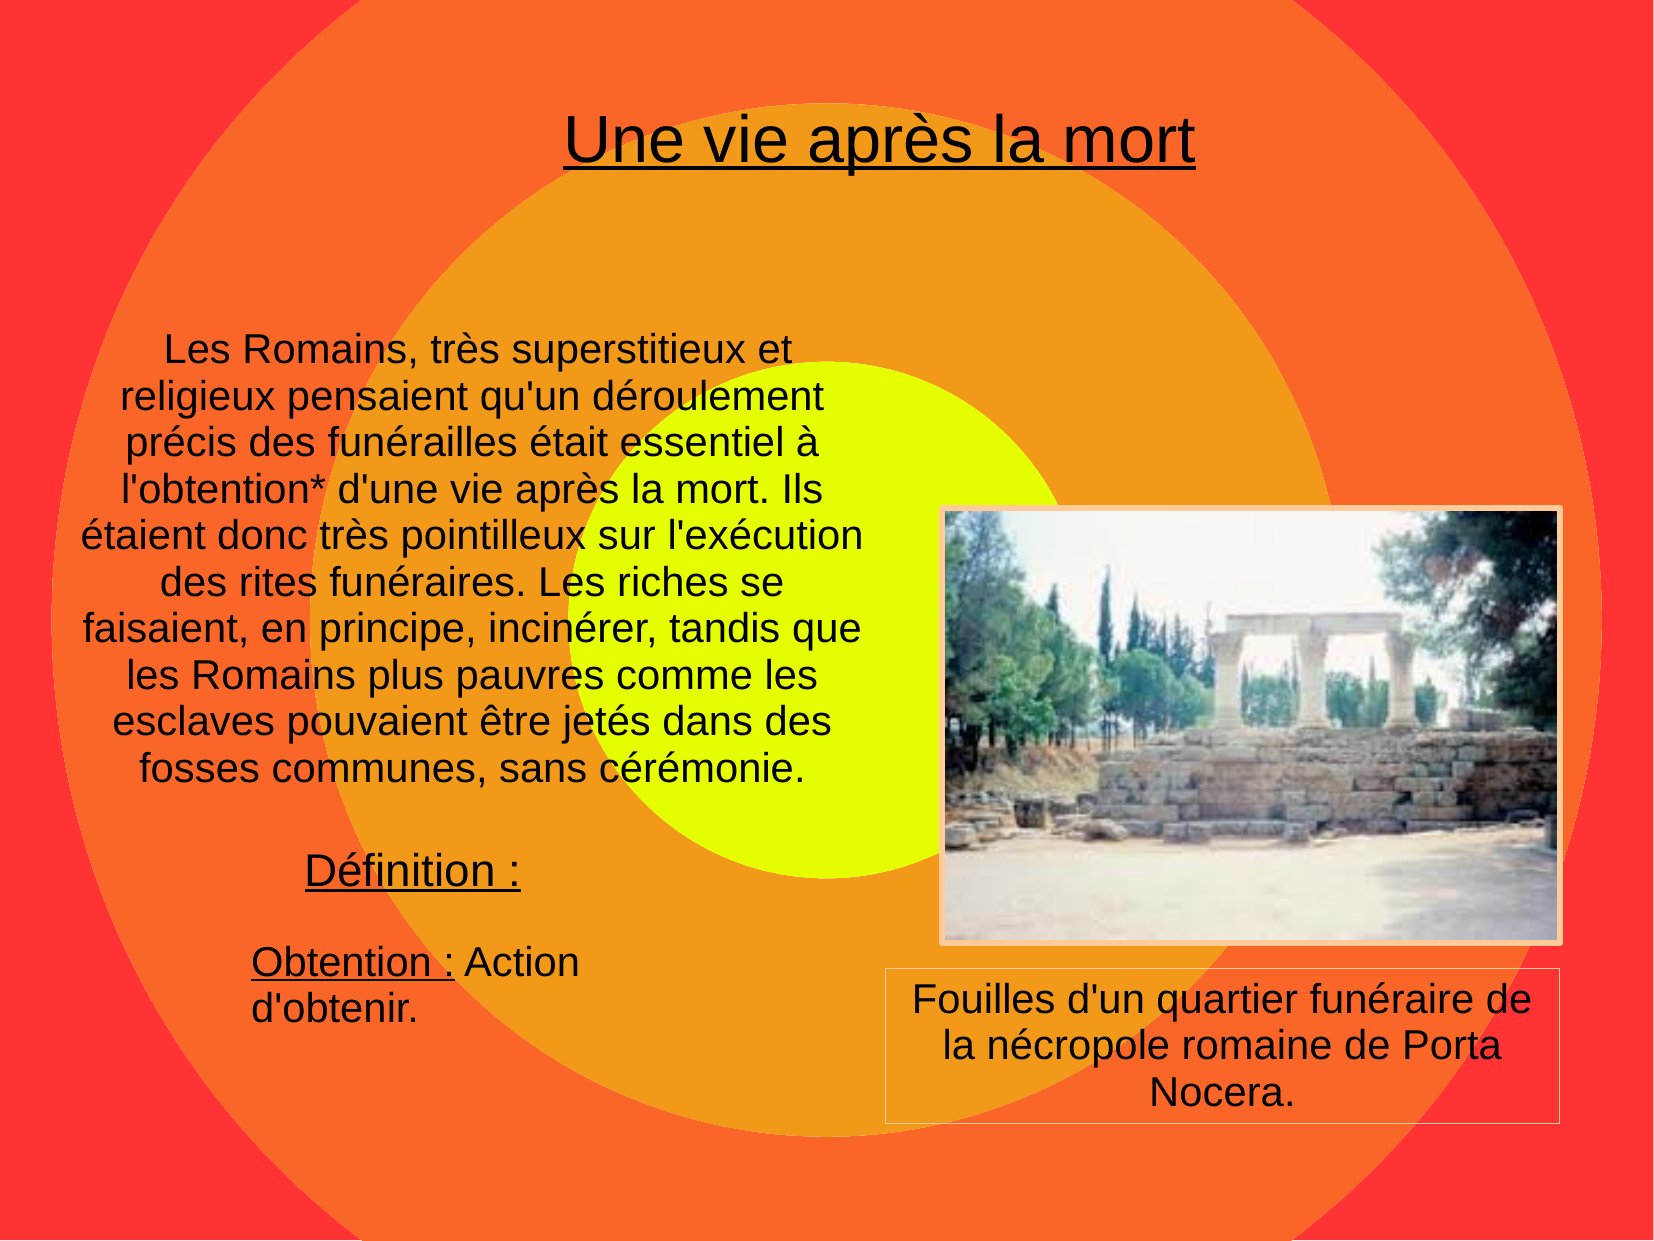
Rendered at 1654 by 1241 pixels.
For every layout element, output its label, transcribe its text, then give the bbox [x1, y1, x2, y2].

text_box Les Romains, très superstitieux et religieux pensaient qu'un déroulement précis des funérailles était essentiel à l'obtention* d'une vie après la mort. Ils étaient donc très pointilleux sur l'exécution des rites funéraires. Les riches se faisaient, en principe, incinérer, tandis que les Romains plus pauvres comme les esclaves pouvaient être jetés dans des fosses communes, sans cérémonie. [59, 318, 886, 933]
text_box Fouilles d'un quartier funéraire de la nécropole romaine de Porta Nocera. [885, 968, 1560, 1124]
text_box Définition : Obtention : Action d'obtenir. [236, 837, 603, 1082]
chart [71, 1042, 1561, 1241]
text_box Une vie après la mort [531, 94, 1229, 185]
picture [944, 510, 1558, 941]
